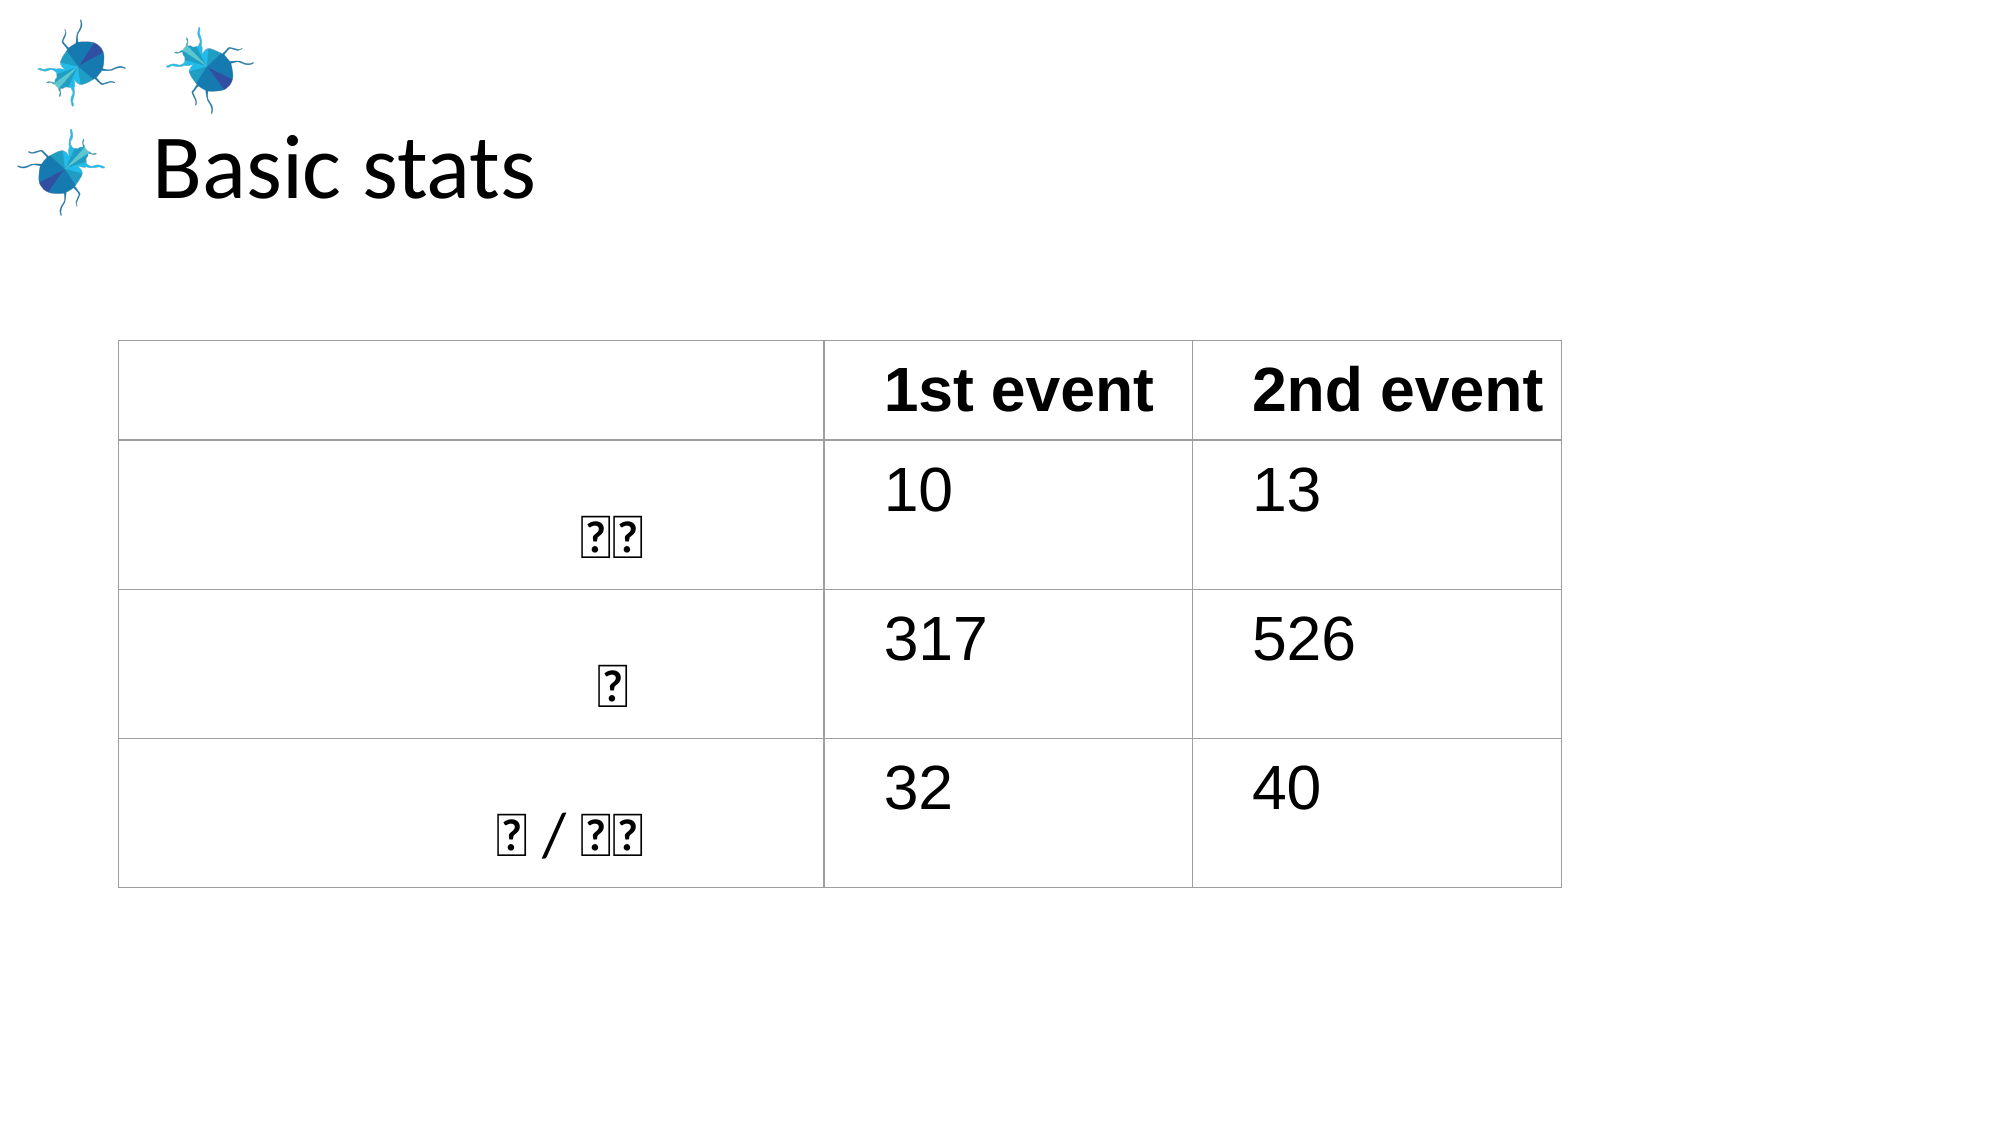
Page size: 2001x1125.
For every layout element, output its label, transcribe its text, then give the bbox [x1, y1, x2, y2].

table_cell 13 [1193, 441, 1561, 589]
table_cell 👬👭 [119, 441, 823, 589]
table_cell 317 [825, 590, 1192, 738]
picture [0, 2, 271, 233]
table_cell 🐞 [119, 590, 823, 738]
table_cell 40 [1193, 739, 1561, 887]
table_cell 526 [1193, 590, 1561, 738]
title Basic stats [137, 59, 1863, 278]
table_header 2nd event [1193, 341, 1561, 439]
table_header [119, 341, 823, 439]
table_cell 10 [825, 441, 1192, 589]
table_header 1st event [825, 341, 1192, 439]
table_cell 32 [825, 739, 1192, 887]
table_cell 🐞 / 👬👭 [119, 739, 823, 887]
